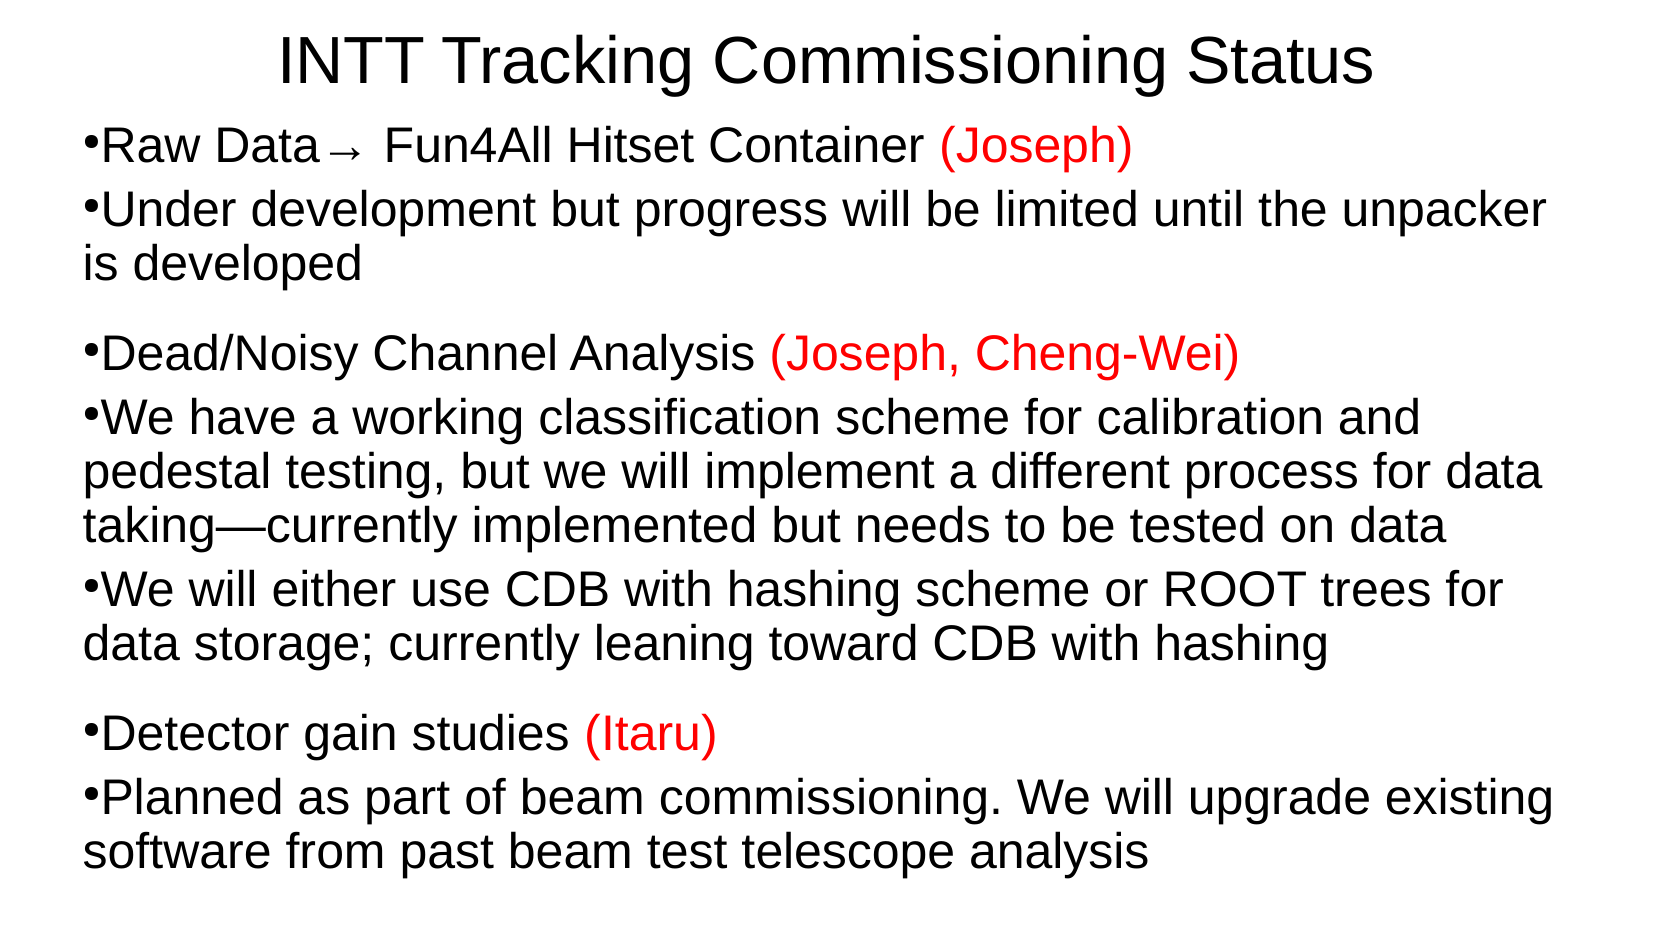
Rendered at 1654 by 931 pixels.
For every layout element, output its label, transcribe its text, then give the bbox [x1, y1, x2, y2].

subtitle Raw Data→ Fun4All Hitset Container (Joseph) Under development but progress will be limited until the unpacker is developed Dead/Noisy Channel Analysis (Joseph, Cheng-Wei) We have a working classification scheme for calibration and pedestal testing, but we will implement a different process for data taking—currently implemented but needs to be tested on data We will either use CDB with hashing scheme or ROOT trees for data storage; currently leaning toward CDB with hashing Detector gain studies (Itaru) Planned as part of beam commissioning. We will upgrade existing software from past beam test telescope analysis [82, 112, 1571, 901]
title INTT Tracking Commissioning Status [82, 0, 1571, 112]
